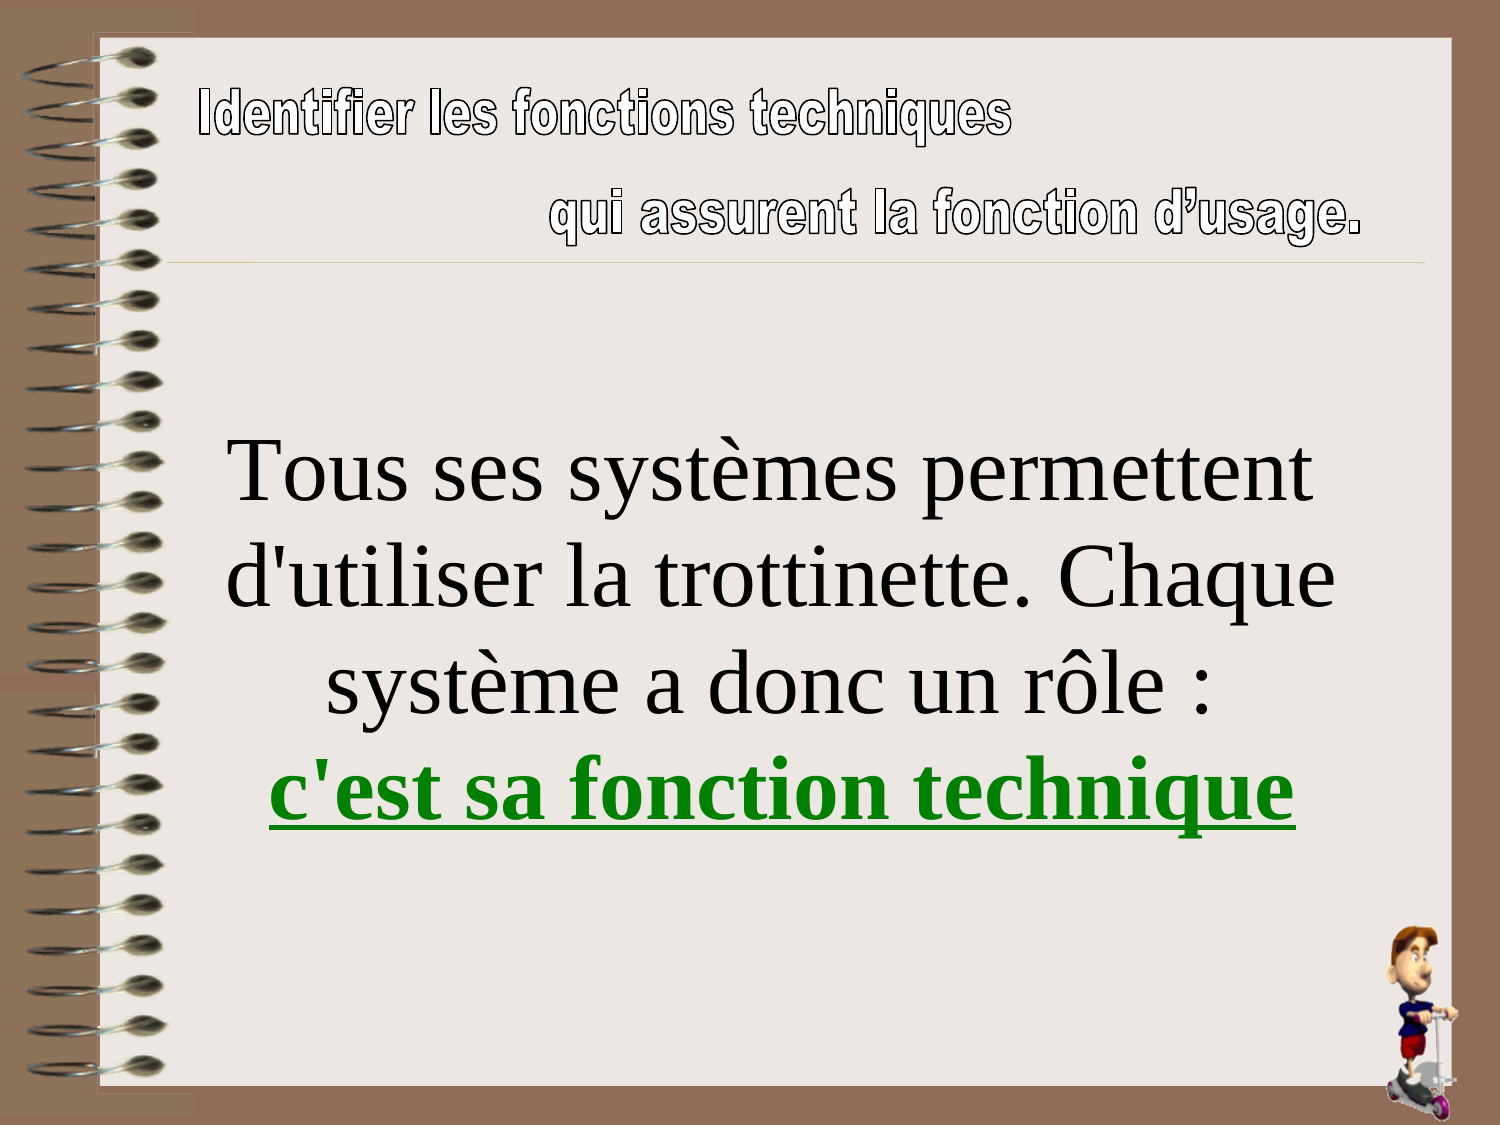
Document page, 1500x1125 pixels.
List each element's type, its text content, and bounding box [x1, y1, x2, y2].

text_box [838, 188, 857, 234]
text_box [472, 99, 497, 135]
text_box [1287, 199, 1314, 247]
text_box [681, 99, 706, 134]
text_box [431, 88, 440, 134]
text_box [1228, 199, 1254, 235]
text_box [353, 100, 363, 134]
text_box [933, 187, 953, 234]
text_box [334, 87, 363, 134]
text_box [273, 99, 298, 134]
text_box [612, 188, 622, 197]
text_box [1155, 188, 1182, 234]
text_box [512, 87, 531, 134]
text_box [214, 88, 240, 135]
text_box [366, 99, 394, 135]
text_box [876, 188, 885, 233]
text_box [887, 100, 896, 134]
text_box [617, 88, 635, 135]
text_box [561, 99, 586, 134]
text_box [900, 99, 926, 147]
text_box [699, 199, 725, 235]
text_box [588, 99, 615, 135]
text_box [1199, 200, 1225, 235]
text_box [612, 200, 622, 234]
text_box [1079, 199, 1107, 235]
text_box [1317, 199, 1346, 235]
text_box [638, 88, 648, 97]
text_box [581, 200, 607, 235]
text_box [200, 88, 210, 134]
text_box [651, 99, 678, 135]
text_box [322, 88, 332, 97]
text_box [549, 199, 577, 246]
picture [0, 692, 194, 1115]
text_box [1065, 188, 1076, 197]
text_box [798, 99, 826, 135]
text_box [322, 100, 332, 134]
text_box [1013, 199, 1042, 235]
picture [1375, 904, 1486, 1125]
text_box [1043, 188, 1062, 234]
text_box [531, 99, 558, 135]
text_box [244, 99, 271, 135]
text_box [1185, 187, 1196, 213]
text_box [778, 199, 806, 235]
text_box [984, 199, 1010, 234]
text_box [1065, 200, 1076, 234]
text_box [930, 100, 955, 135]
text_box [750, 88, 768, 135]
text_box [638, 100, 648, 134]
text_box [857, 99, 882, 134]
text_box [1349, 221, 1359, 233]
text_box [809, 199, 835, 234]
text_box [671, 199, 697, 235]
text_box [958, 99, 985, 135]
text_box [952, 199, 980, 235]
text_box [828, 88, 853, 134]
text_box [444, 99, 471, 135]
text_box [397, 99, 415, 134]
text_box [1111, 199, 1137, 234]
text_box [759, 199, 778, 234]
text_box [889, 199, 917, 235]
text_box [986, 99, 1011, 135]
text_box [887, 88, 896, 97]
picture [0, 8, 194, 674]
text_box [301, 88, 319, 135]
text_box [709, 99, 734, 135]
text_box [728, 200, 754, 235]
text_box [769, 99, 797, 135]
text_box [1257, 199, 1285, 235]
text_box [641, 199, 669, 235]
text_box Tous ses systèmes permettent d'utiliser la trottinette. Chaque système a donc un rôle : c'est sa fonction technique [206, 413, 1359, 942]
